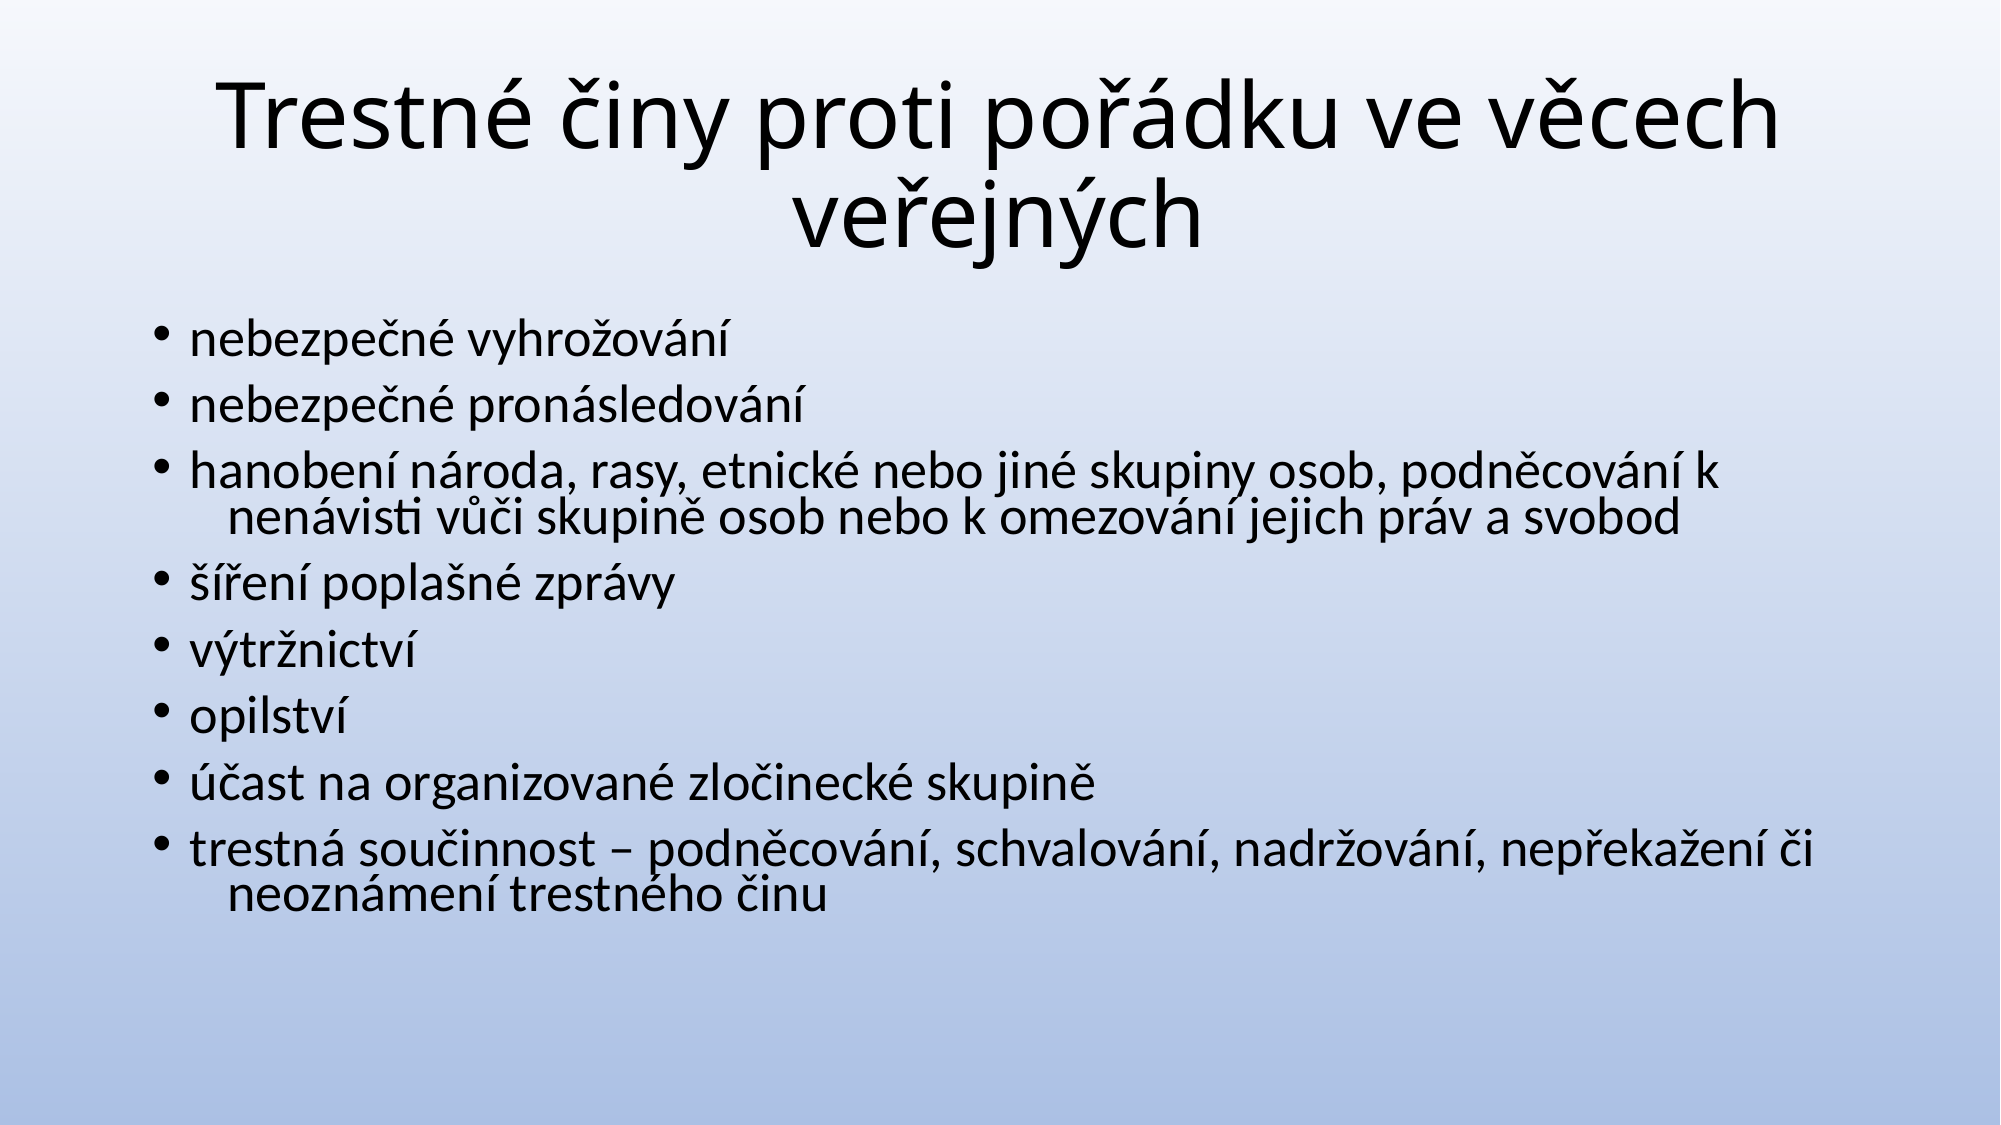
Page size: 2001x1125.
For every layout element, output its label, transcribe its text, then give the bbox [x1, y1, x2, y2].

title Trestné činy proti pořádku ve věcech veřejných [137, 59, 1863, 278]
list nebezpečné vyhrožování nebezpečné pronásledování hanobení národa, rasy, etnické nebo jiné skupiny osob, podněcování k nenávisti vůči skupině osob nebo k omezování jejich práv a svobod šíření poplašné zprávy výtržnictví opilství účast na organizované zločinecké skupině trestná součinnost – podněcování, schvalování, nadržování, nepřekažení či neoznámení trestného činu [137, 312, 1863, 1066]
